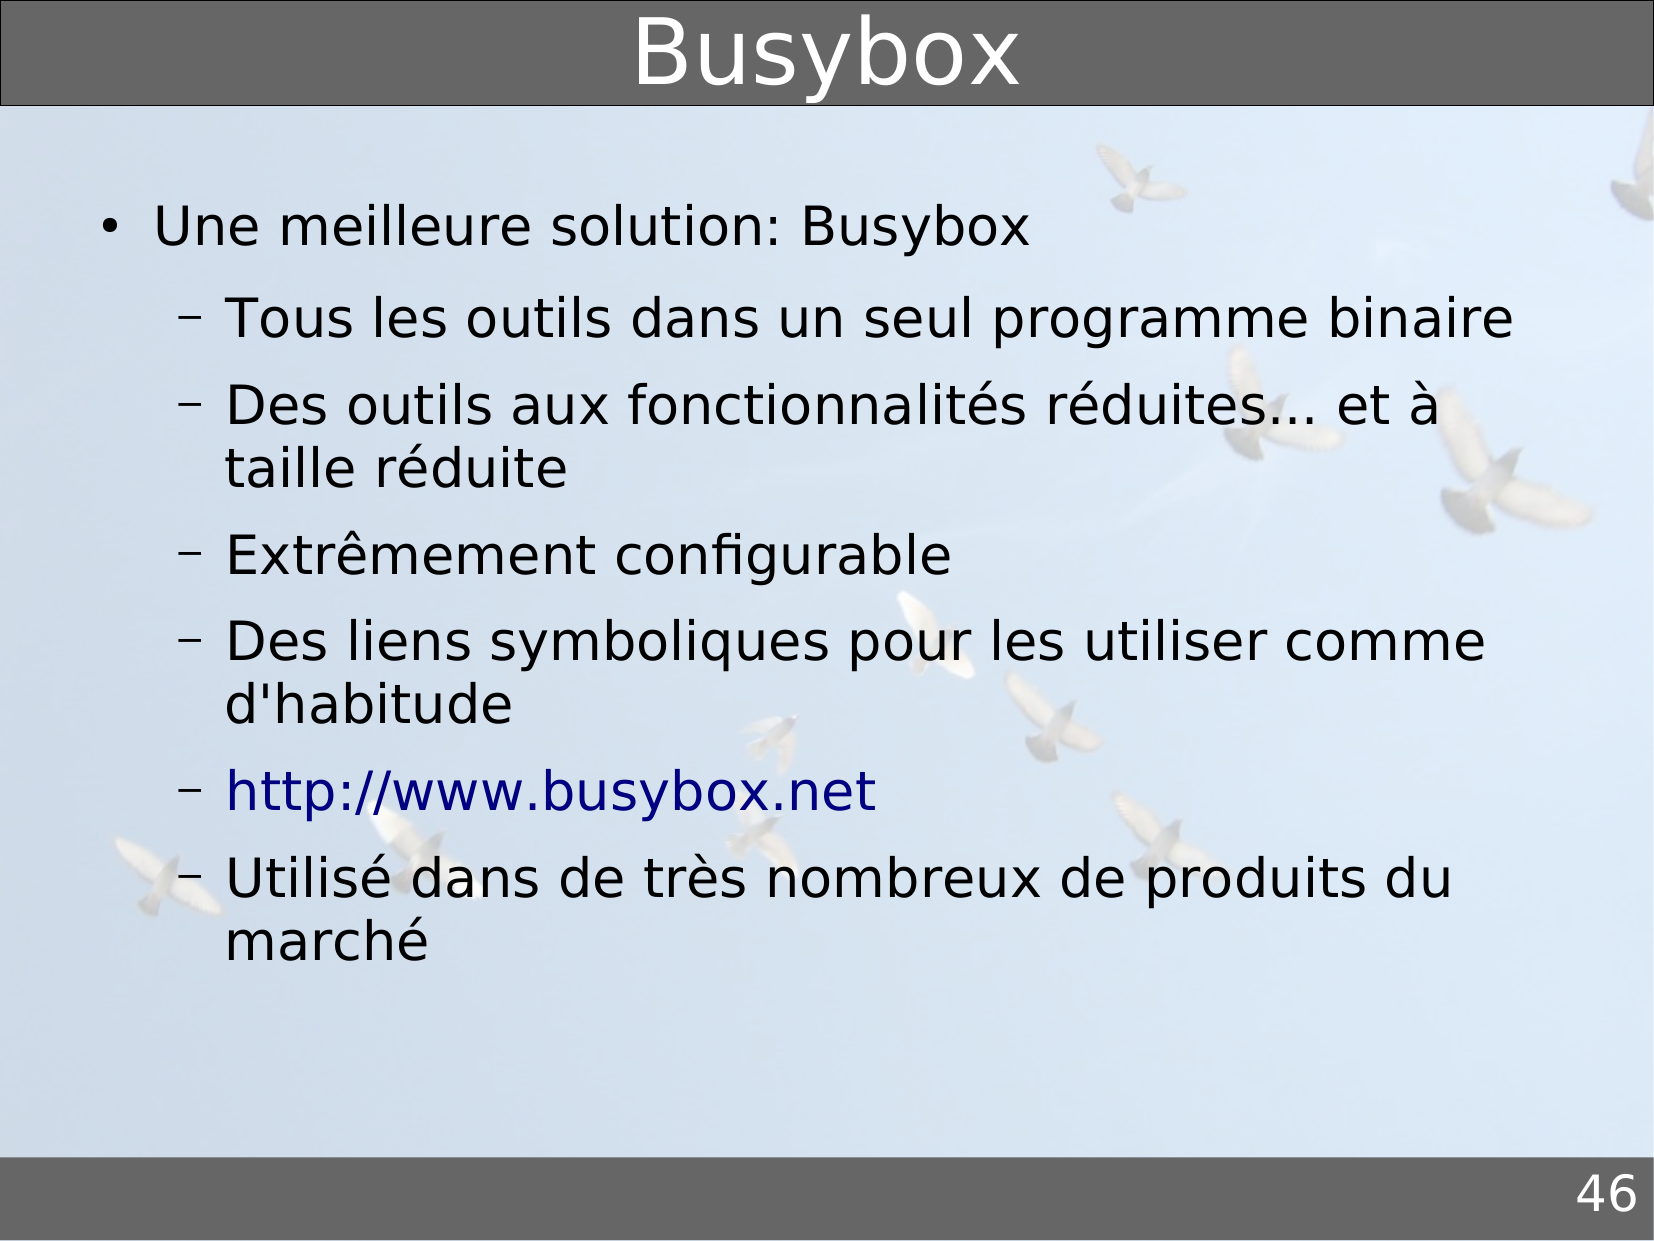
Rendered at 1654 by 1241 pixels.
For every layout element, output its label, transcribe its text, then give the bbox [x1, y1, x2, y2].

list Une meilleure solution: Busybox Tous les outils dans un seul programme binaire Des outils aux fonctionnalités réduites... et à taille réduite Extrêmement configurable Des liens symboliques pour les utiliser comme d'habitude http://www.busybox.net Utilisé dans de très nombreux de produits du marché [82, 195, 1571, 1026]
title Busybox [0, 0, 1654, 107]
